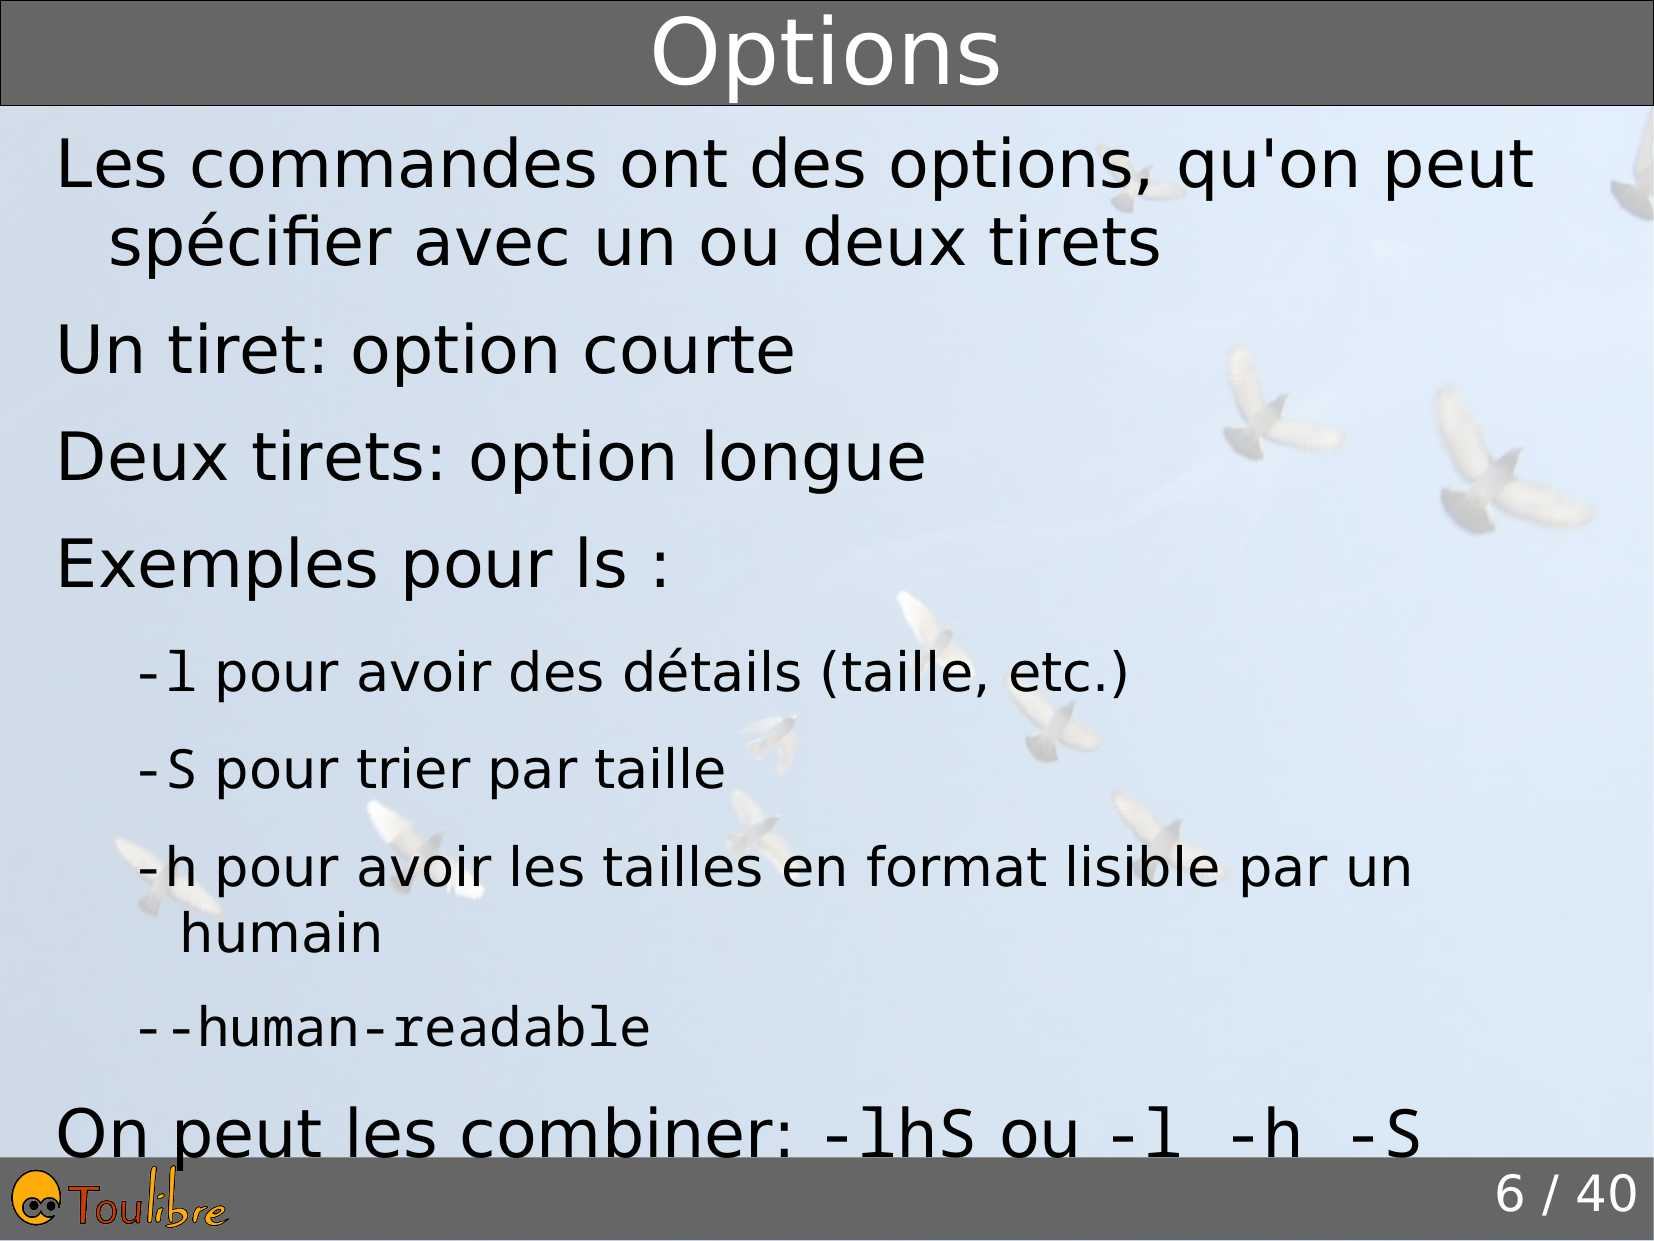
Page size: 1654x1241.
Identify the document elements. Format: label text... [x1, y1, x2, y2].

list Les commandes ont des options, qu'on peut spécifier avec un ou deux tirets Un tiret: option courte Deux tirets: option longue Exemples pour ls : -l pour avoir des détails (taille, etc.) -S pour trier par taille -h pour avoir les tailles en format lisible par un humain --human-readable On peut les combiner: -lhS ou -l -h -S [38, 125, 1593, 1136]
picture [11, 1165, 229, 1228]
title Options [0, 0, 1654, 107]
